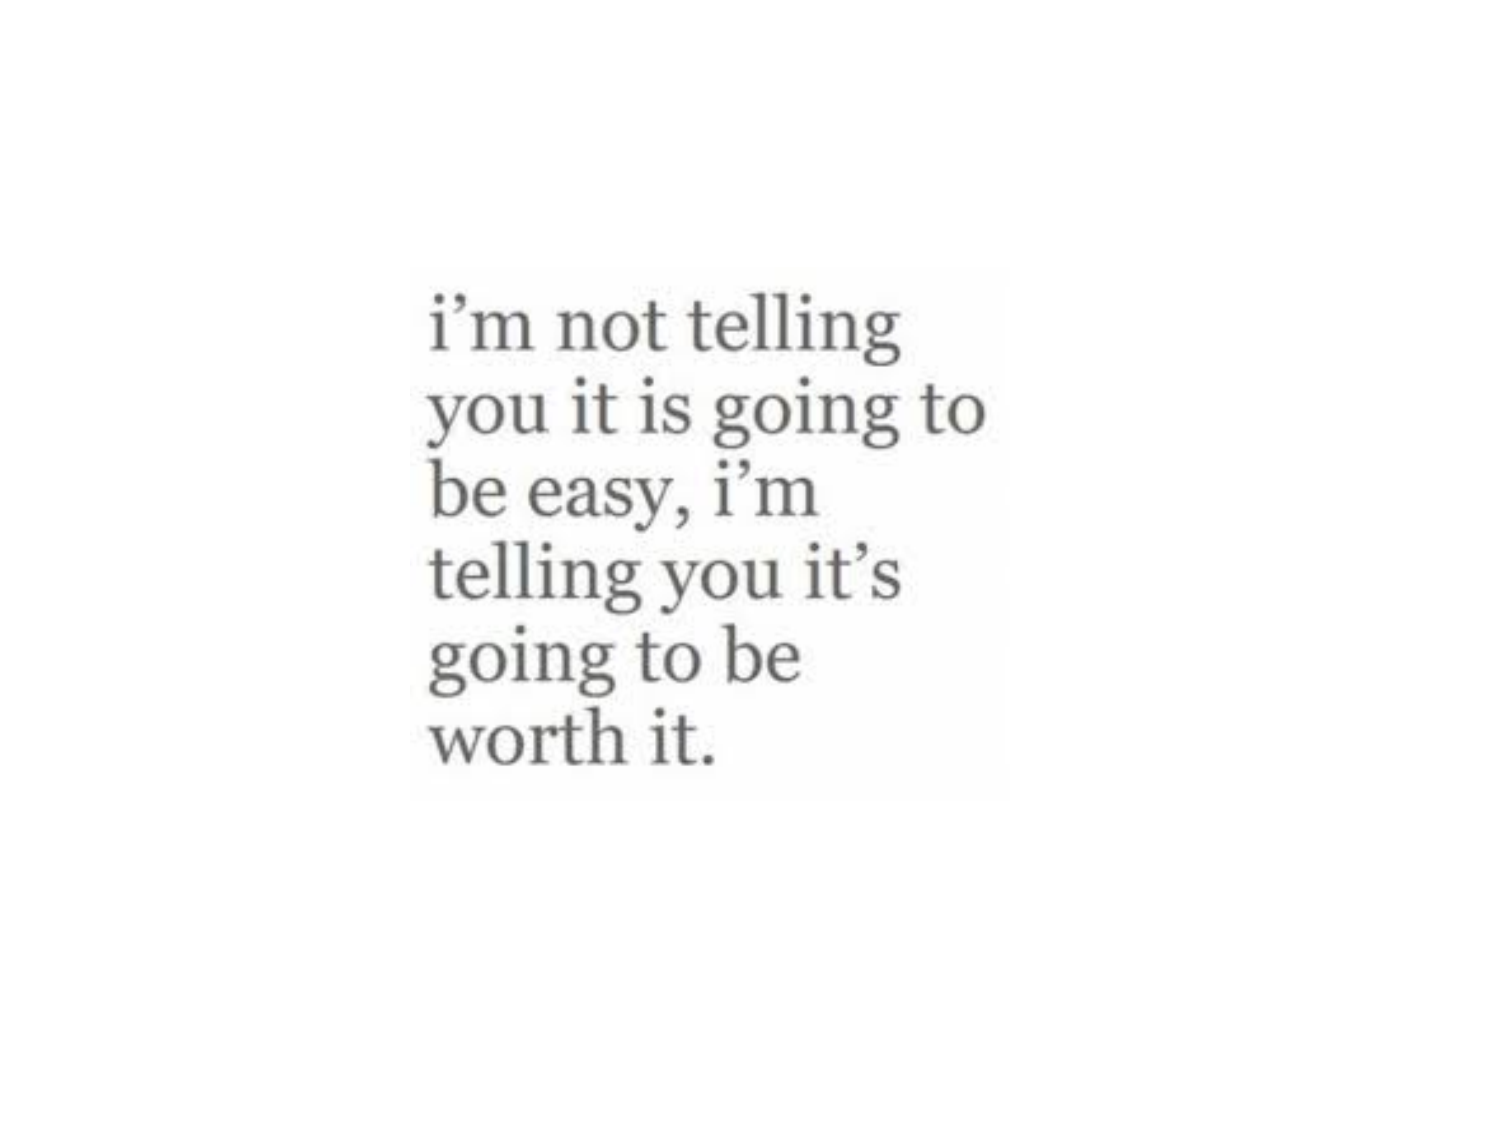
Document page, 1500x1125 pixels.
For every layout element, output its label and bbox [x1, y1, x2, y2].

picture [410, 267, 1010, 801]
